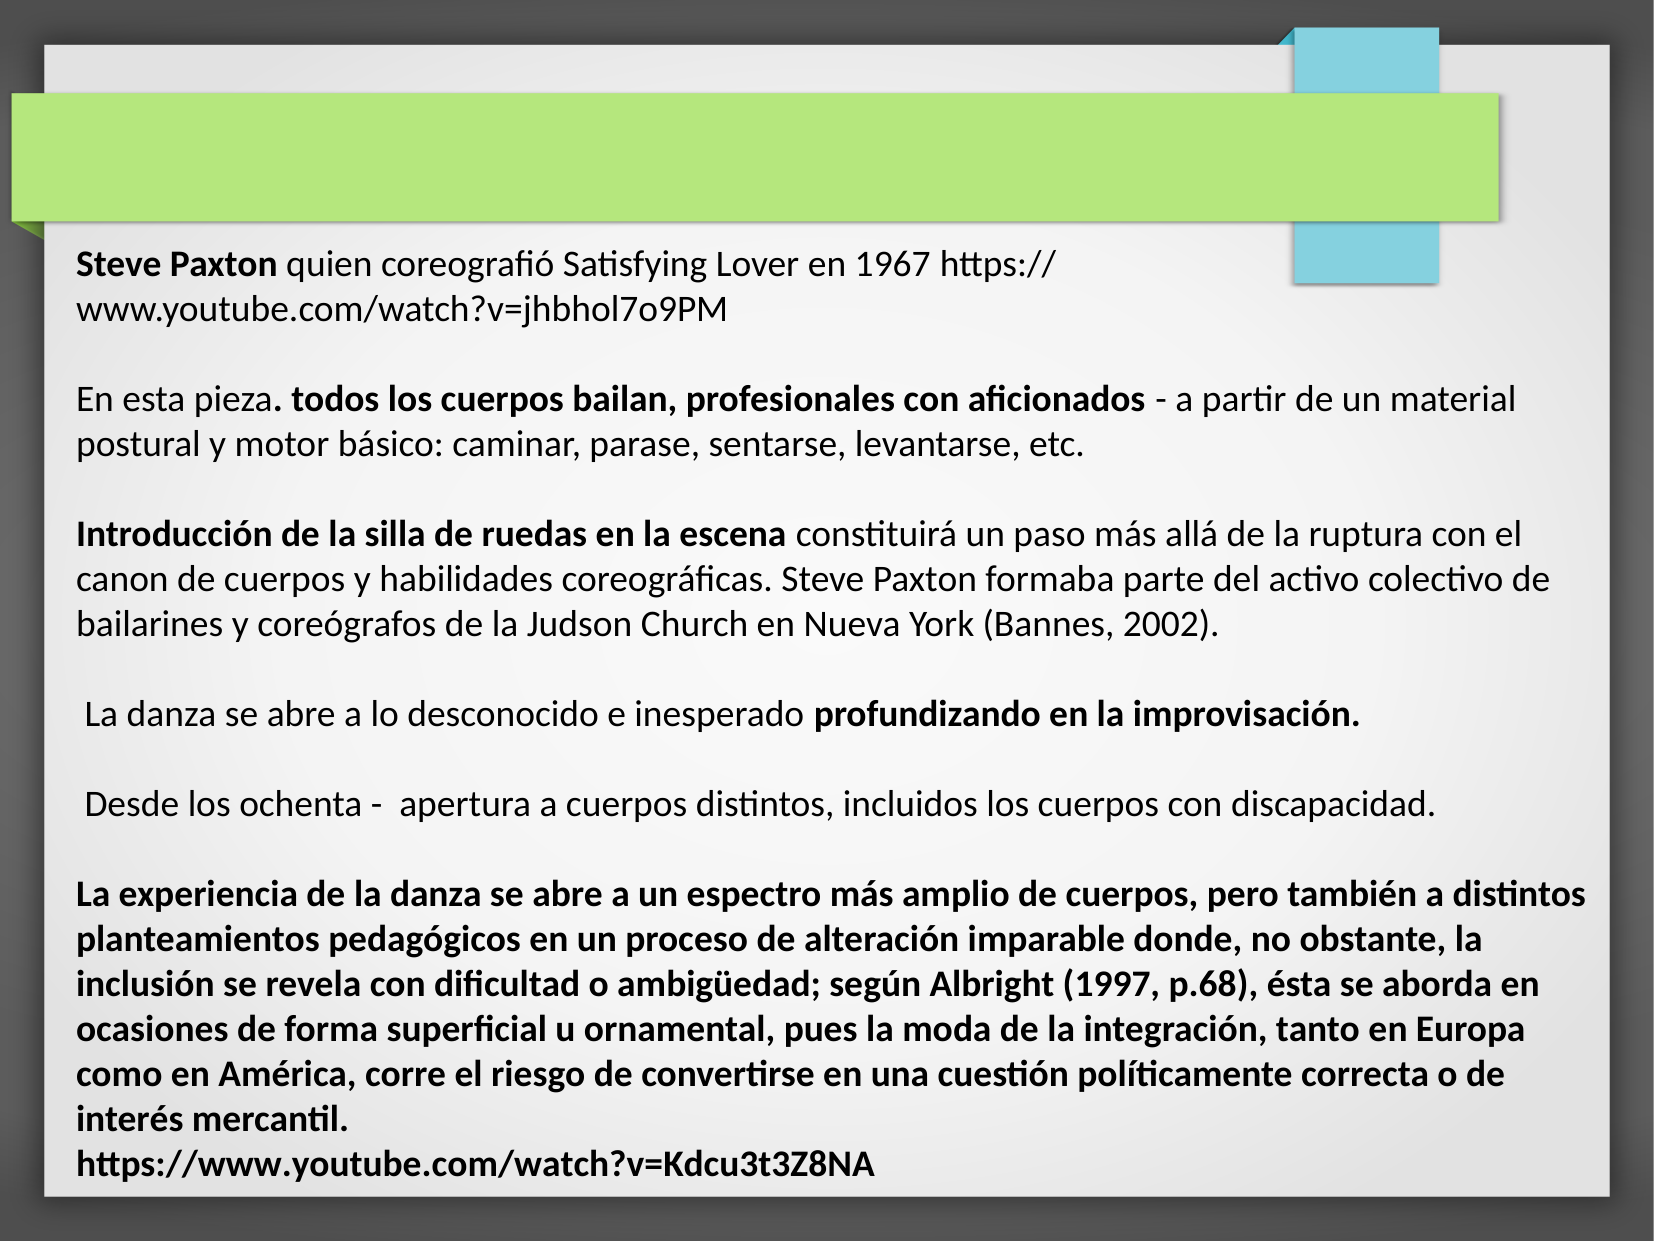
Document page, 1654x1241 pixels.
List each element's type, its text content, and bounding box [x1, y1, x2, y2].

text_box Steve Paxton quien coreografió Satisfying Lover en 1967 https://www.youtube.com/watch?v=jhbhol7o9PM En esta pieza. todos los cuerpos bailan, profesionales con aficionados - a partir de un material postural y motor básico: caminar, parase, sentarse, levantarse, etc. Introducción de la silla de ruedas en la escena constituirá un paso más allá de la ruptura con el canon de cuerpos y habilidades coreográficas. Steve Paxton formaba parte del activo colectivo de bailarines y coreógrafos de la Judson Church en Nueva York (Bannes, 2002). La danza se abre a lo desconocido e inesperado profundizando en la improvisación. Desde los ochenta - apertura a cuerpos distintos, incluidos los cuerpos con discapacidad. La experiencia de la danza se abre a un espectro más amplio de cuerpos, pero también a distintos planteamientos pedagógicos en un proceso de alteración imparable donde, no obstante, la inclusión se revela con dificultad o ambigüedad; según Albright (1997, p.68), ésta se aborda en ocasiones de forma superficial u ornamental, pues la moda de la integración, tanto en Europa como en América, corre el riesgo de convertirse en una cuestión políticamente correcta o de interés mercantil. https://www.youtube.com/watch?v=Kdcu3t3Z8NA [61, 231, 1605, 1236]
